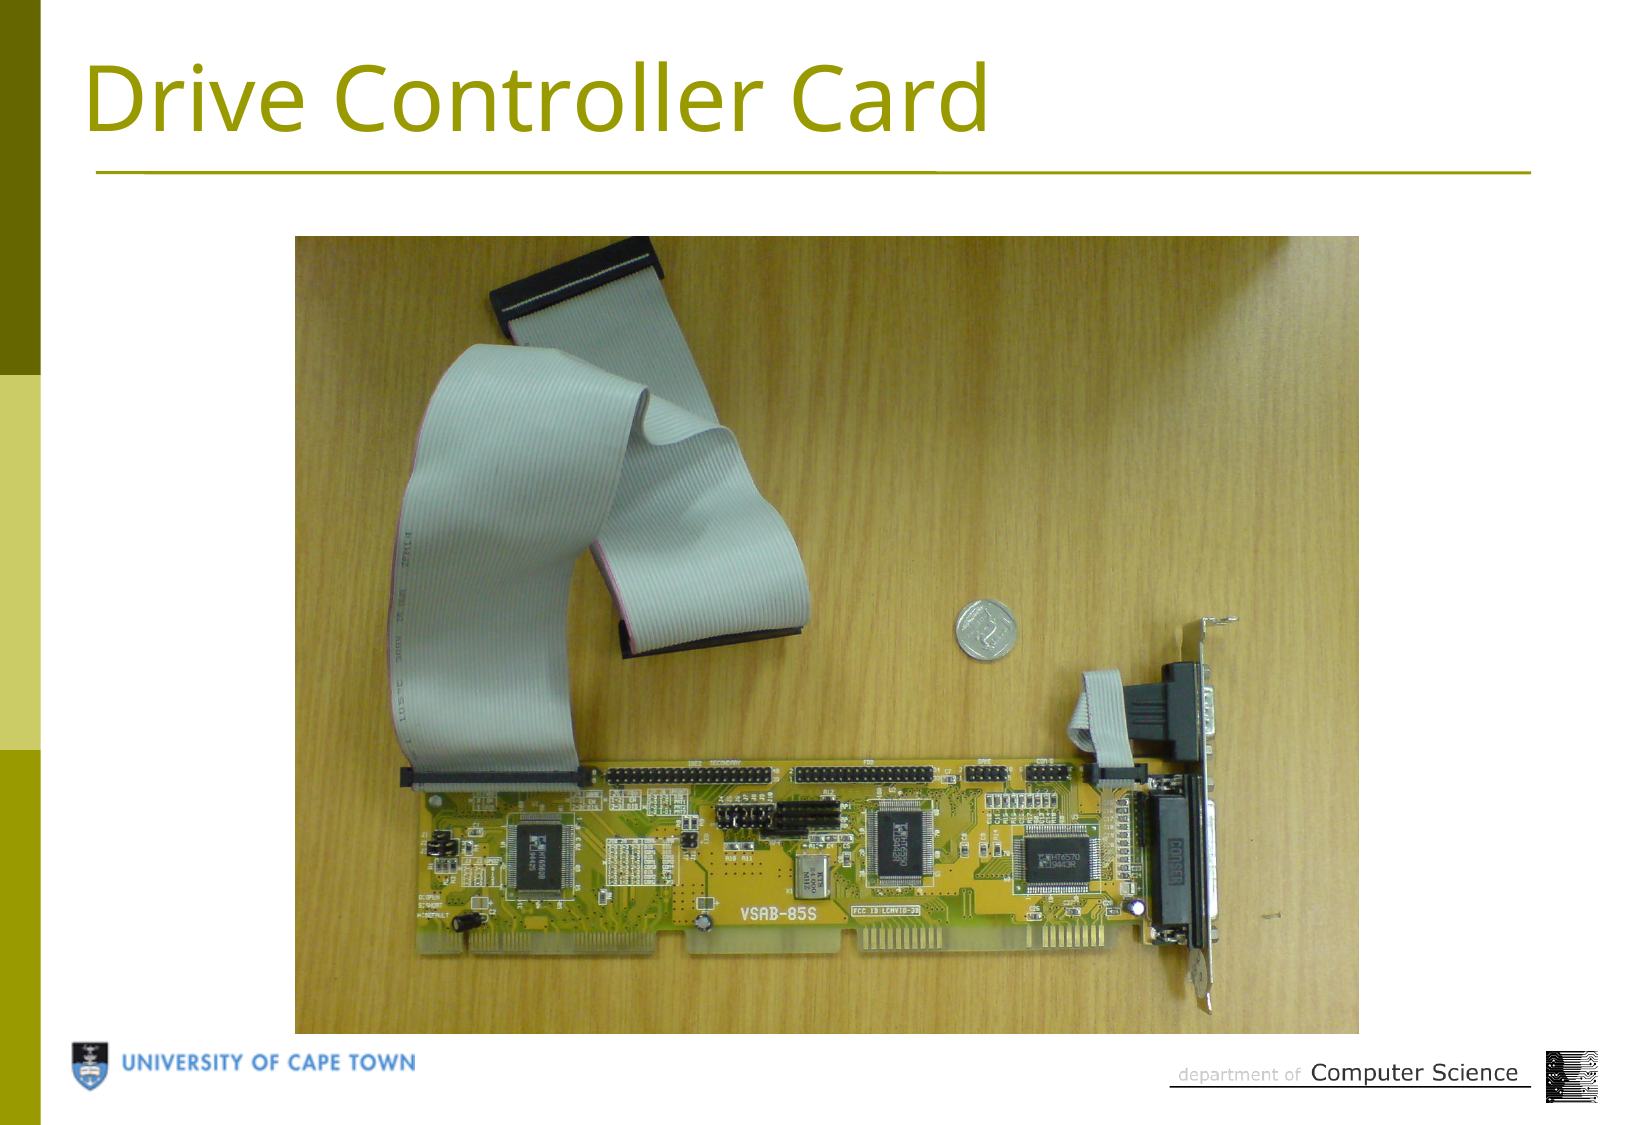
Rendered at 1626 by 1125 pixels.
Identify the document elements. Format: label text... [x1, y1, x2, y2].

picture [61, 236, 1359, 1103]
title Drive Controller Card [81, 29, 1543, 172]
picture [1169, 1043, 1532, 1091]
picture [1546, 1051, 1598, 1103]
